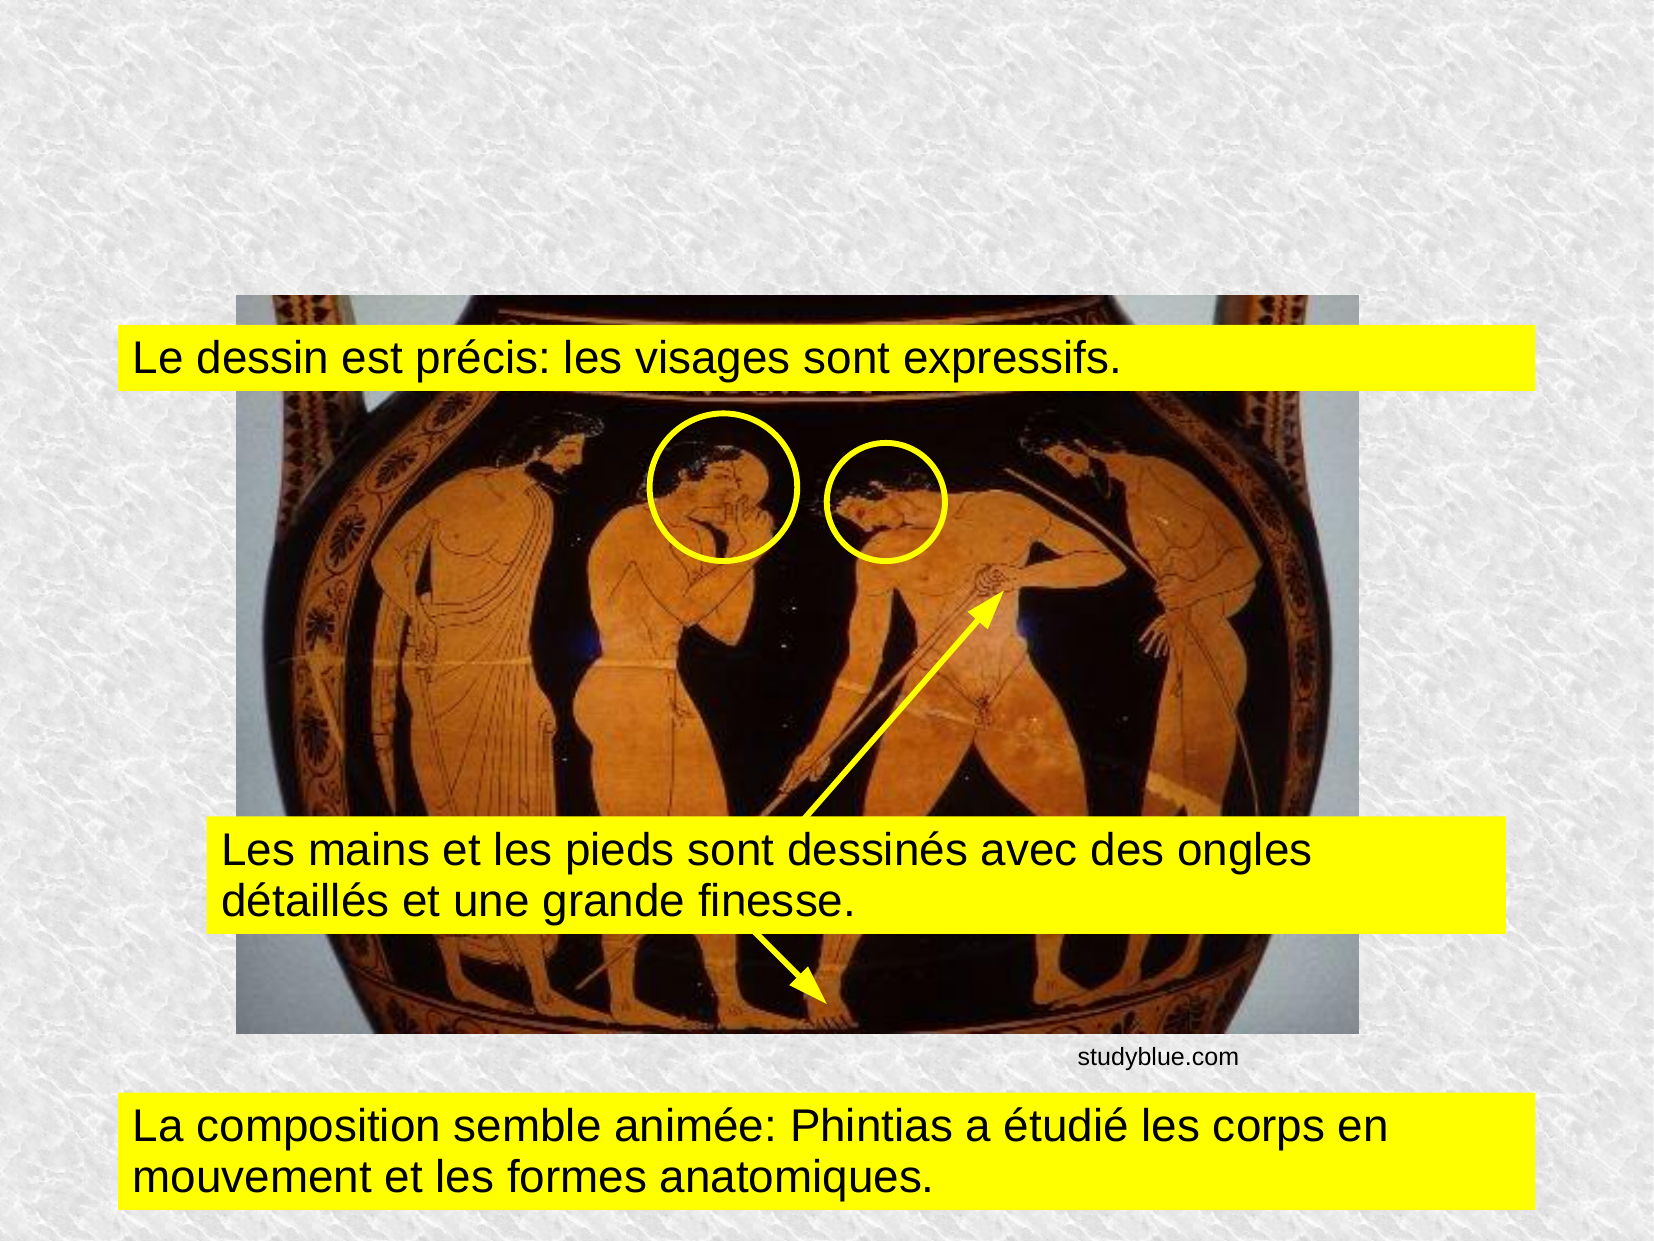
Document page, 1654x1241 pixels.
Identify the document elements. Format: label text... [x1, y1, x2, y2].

text_box studyblue.com [1062, 1035, 1334, 1092]
text_box La composition semble animée: Phintias a étudié les corps en mouvement et les formes anatomiques. [118, 1092, 1536, 1210]
text_box Le dessin est précis: les visages sont expressifs. [118, 324, 1536, 391]
text_box Les mains et les pieds sont dessinés avec des ongles détaillés et une grande finesse. [206, 816, 1506, 934]
picture [0, 0, 1654, 1241]
